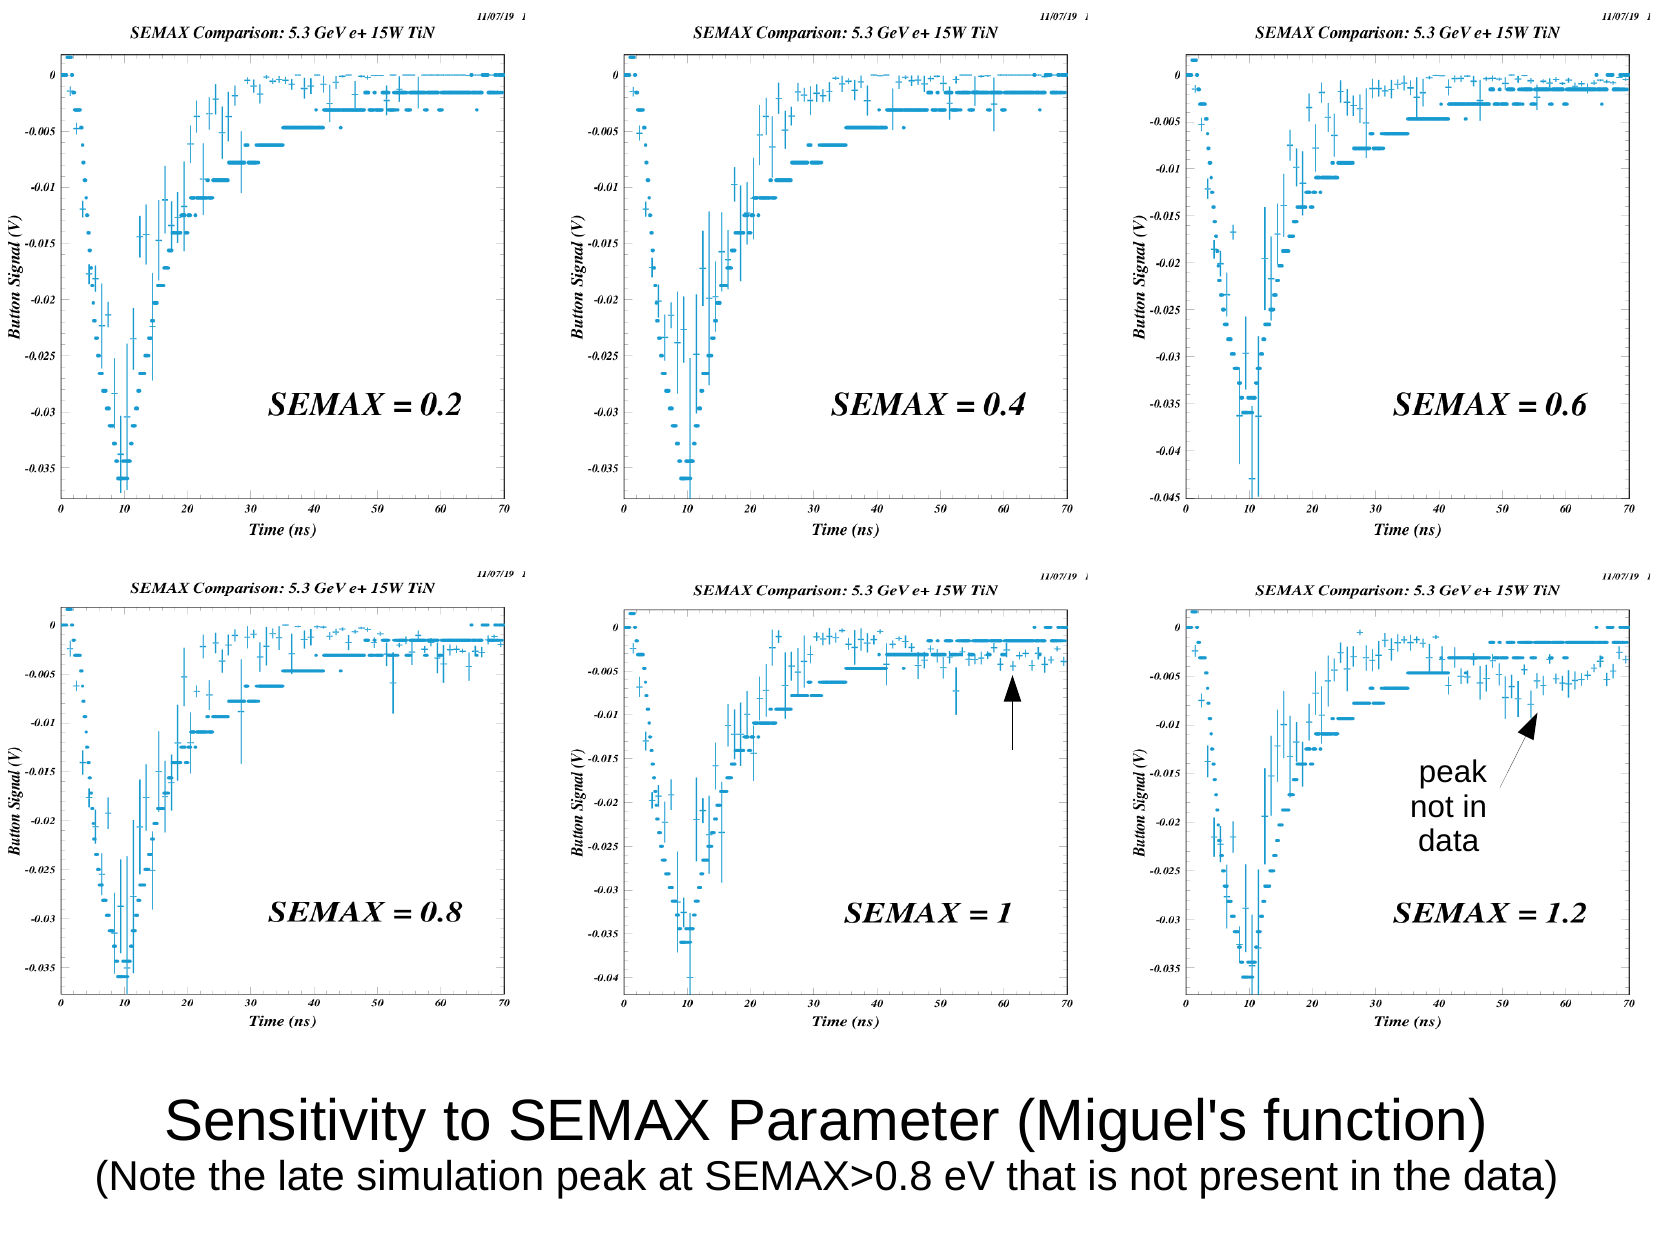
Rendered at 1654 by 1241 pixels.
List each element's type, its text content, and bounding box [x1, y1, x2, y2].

picture [1125, 0, 1651, 1051]
picture [562, 0, 1088, 1051]
title Sensitivity to SEMAX Parameter (Miguel's function) (Note the late simulation peak at SEMAX>0.8 eV that is not present in the data) [0, 1059, 1654, 1228]
picture [0, 0, 526, 1051]
